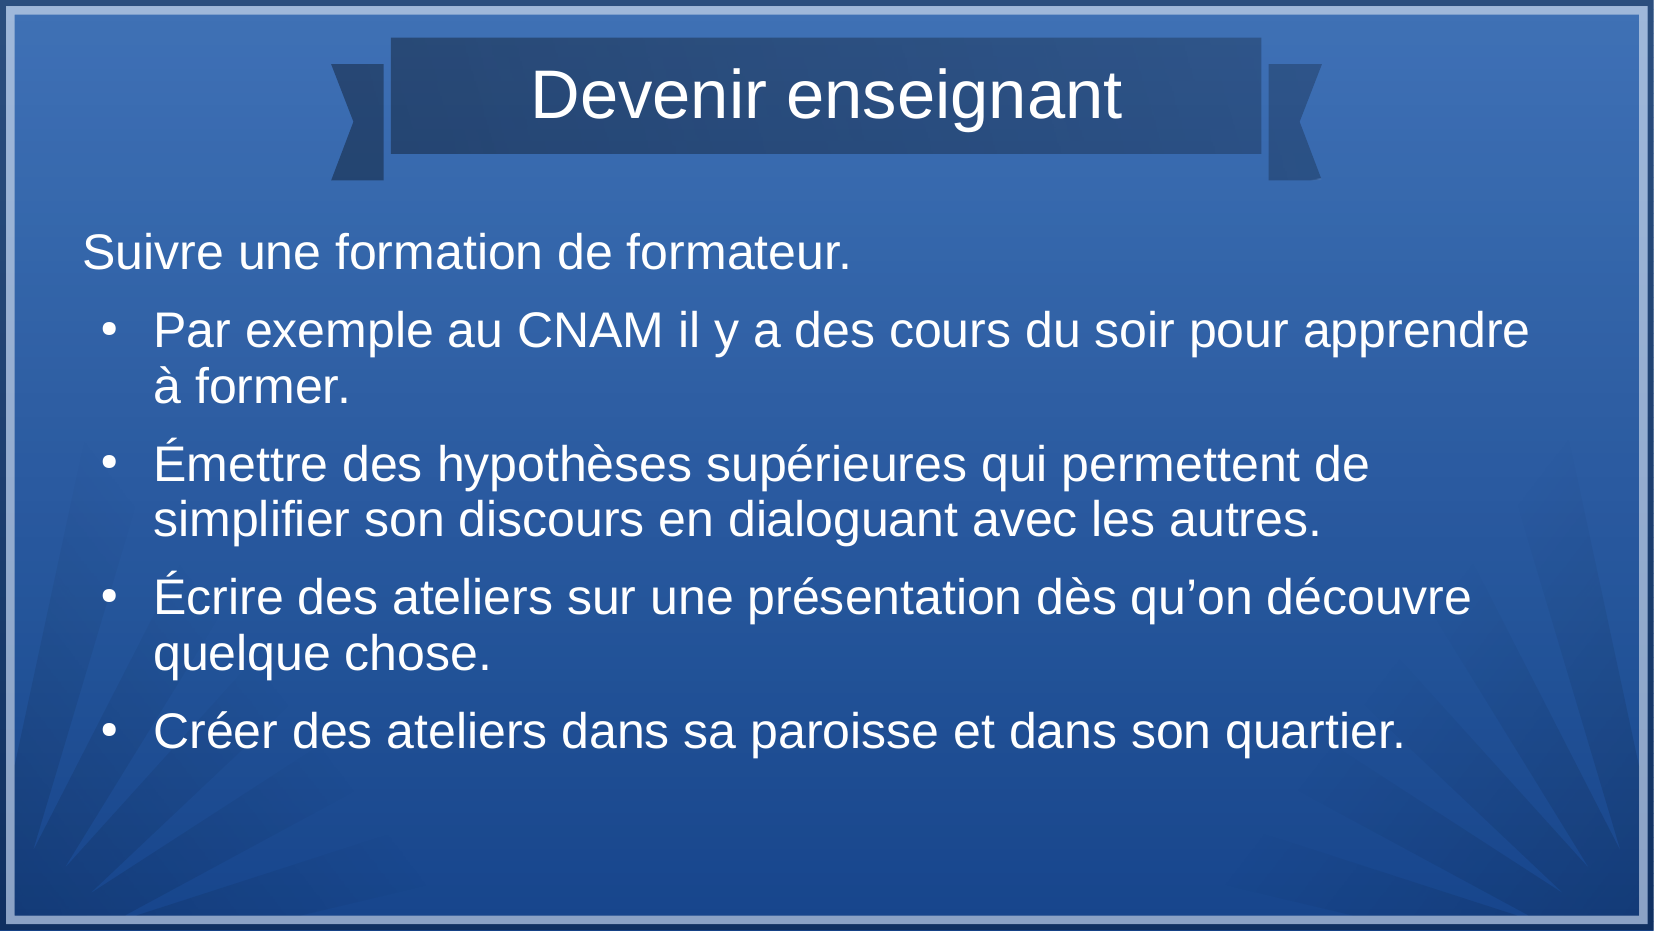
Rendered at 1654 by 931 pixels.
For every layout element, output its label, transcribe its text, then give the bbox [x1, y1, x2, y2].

list Suivre une formation de formateur. Par exemple au CNAM il y a des cours du soir pour apprendre à former. Émettre des hypothèses supérieures qui permettent de simplifier son discours en dialoguant avec les autres. Écrire des ateliers sur une présentation dès qu’on découvre quelque chose. Créer des ateliers dans sa paroisse et dans son quartier. [82, 224, 1571, 848]
title Devenir enseignant [389, 35, 1264, 154]
